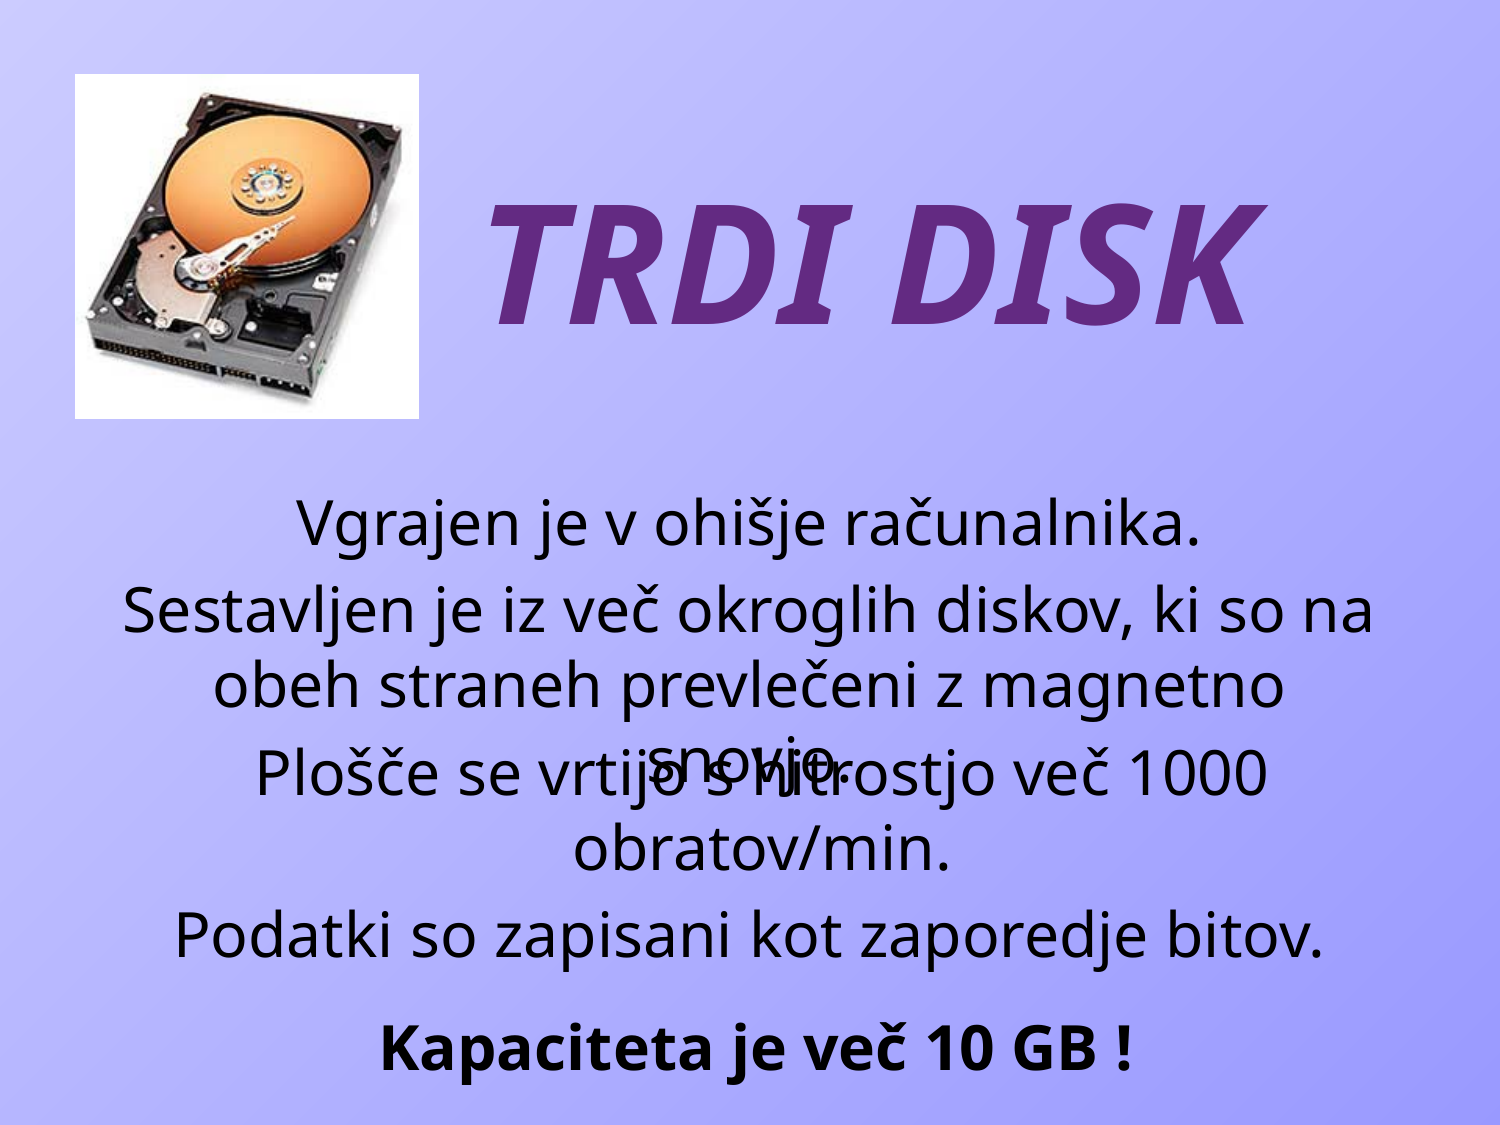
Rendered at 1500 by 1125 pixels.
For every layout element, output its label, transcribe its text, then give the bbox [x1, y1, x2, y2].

text_box Vgrajen je v ohišje računalnika. [62, 474, 1438, 566]
text_box Plošče se vrtijo s hitrostjo več 1000 obratov/min. [75, 724, 1450, 891]
text_box Kapaciteta je več 10 GB ! [187, 999, 1325, 1091]
text_box TRDI DISK [462, 149, 1463, 366]
text_box Sestavljen je iz več okroglih diskov, ki so na obeh straneh prevlečeni z magnetno snovjo. [87, 562, 1413, 724]
picture [75, 74, 419, 419]
text_box Podatki so zapisani kot zaporedje bitov. [74, 887, 1425, 978]
